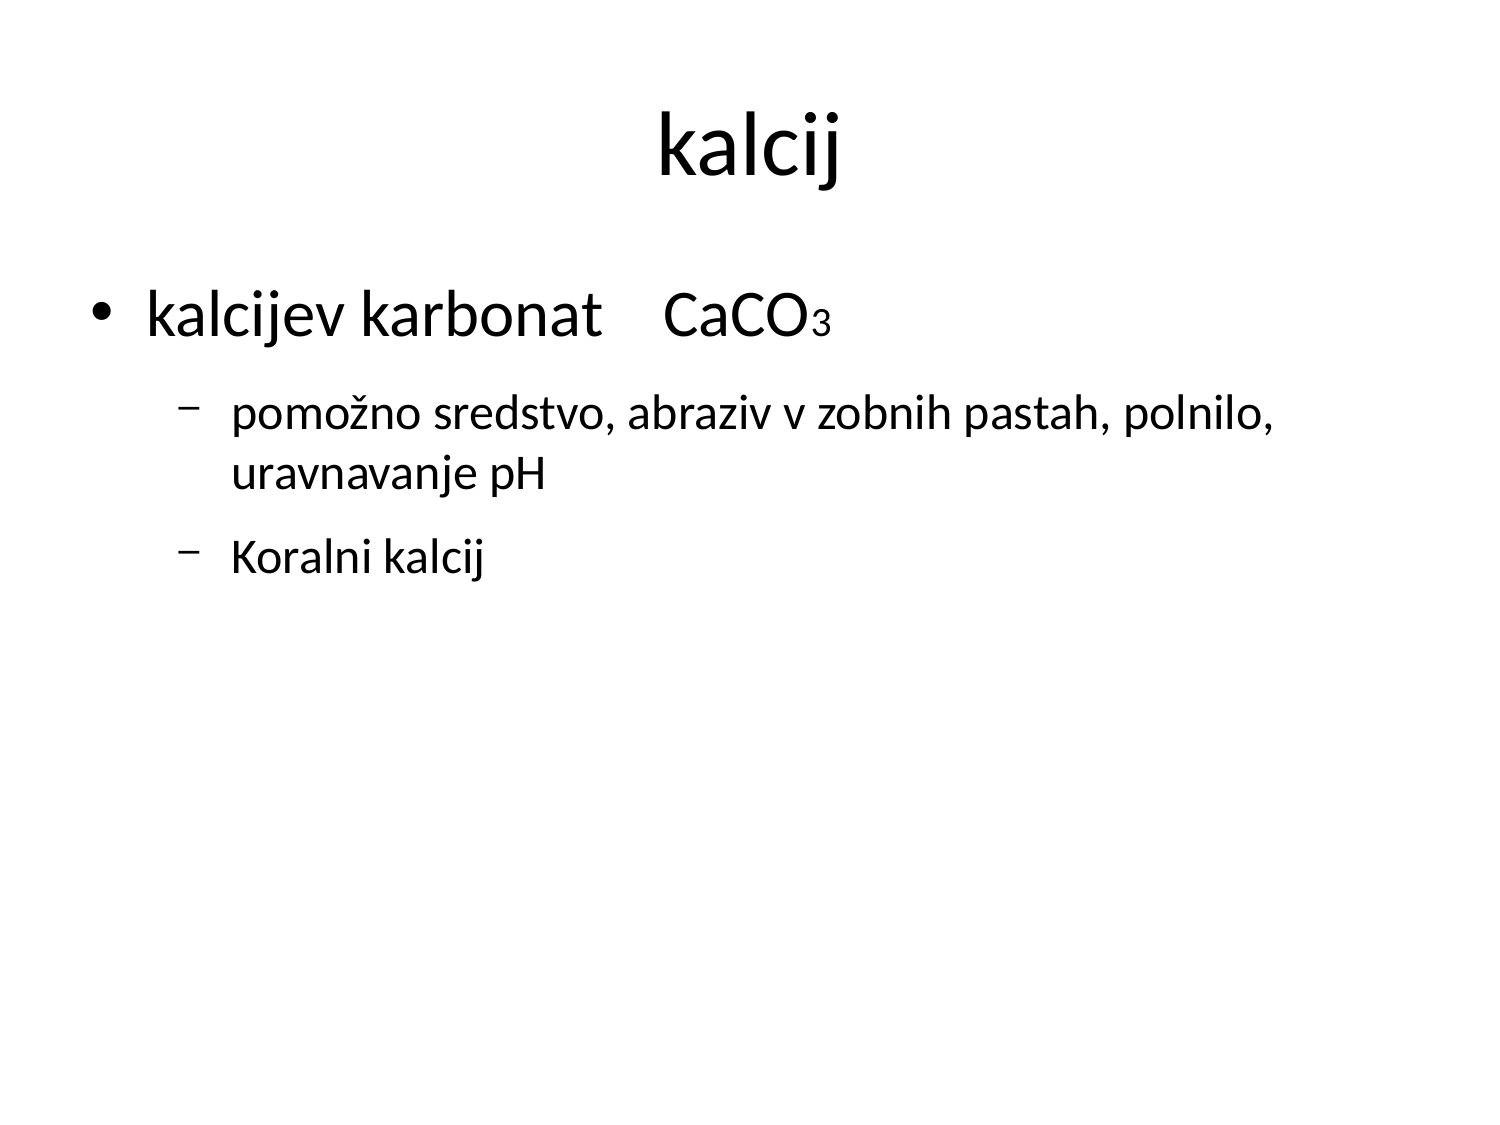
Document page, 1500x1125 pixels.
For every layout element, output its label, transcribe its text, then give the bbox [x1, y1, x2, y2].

list kalcijev karbonat CaCO3 pomožno sredstvo, abraziv v zobnih pastah, polnilo, uravnavanje pH Koralni kalcij [75, 262, 1425, 1005]
title kalcij [75, 45, 1425, 233]
